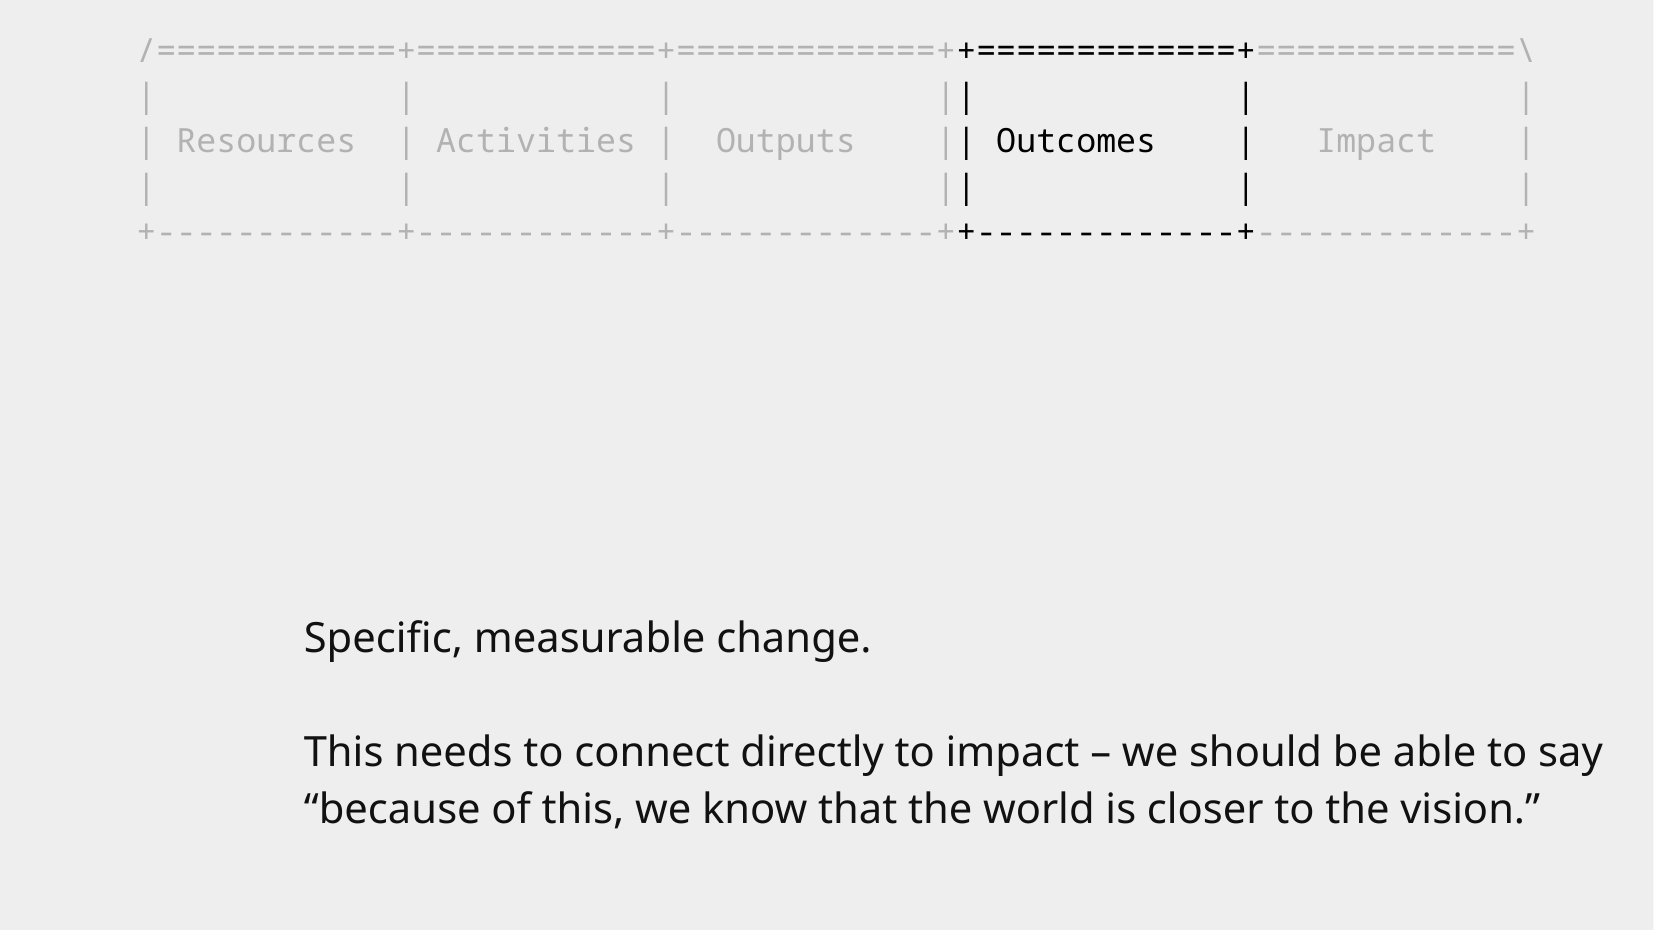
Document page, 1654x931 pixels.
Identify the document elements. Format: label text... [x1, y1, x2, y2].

text_box Specific, measurable change. This needs to connect directly to impact – we should be able to say “because of this, we know that the world is closer to the vision.” [289, 600, 1579, 880]
subtitle /============+============+=============++=============+=============\ | | | || | | | Resources | Activities | Outputs || Outcomes | Impact | | | | || | | +------------+------------+-------------++-------------+-------------+ [0, 0, 1654, 326]
